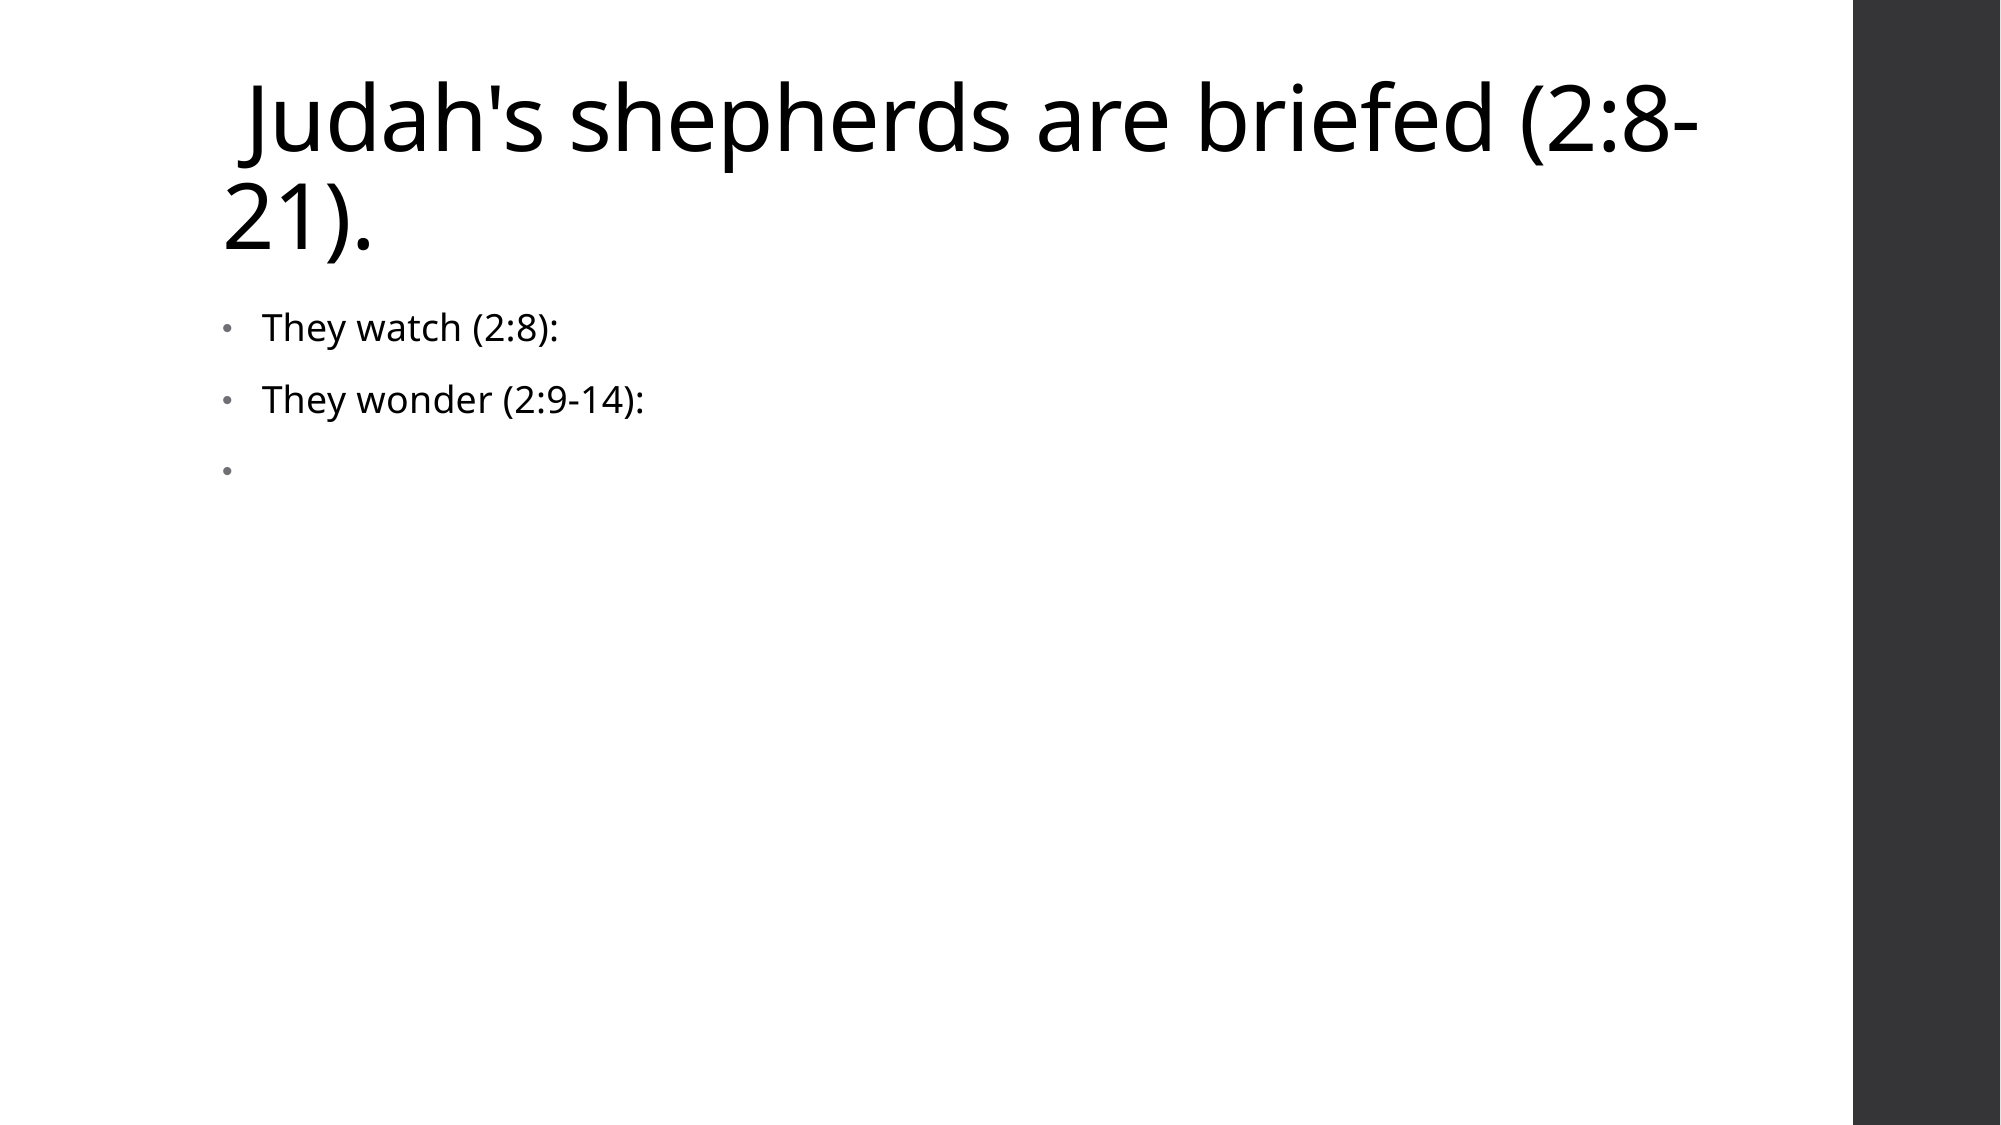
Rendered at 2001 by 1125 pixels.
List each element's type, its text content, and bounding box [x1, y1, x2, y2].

title Judah's shepherds are briefed (2:8-21). [206, 60, 1797, 278]
list They watch (2:8): They wonder (2:9-14): [206, 299, 1617, 1014]
